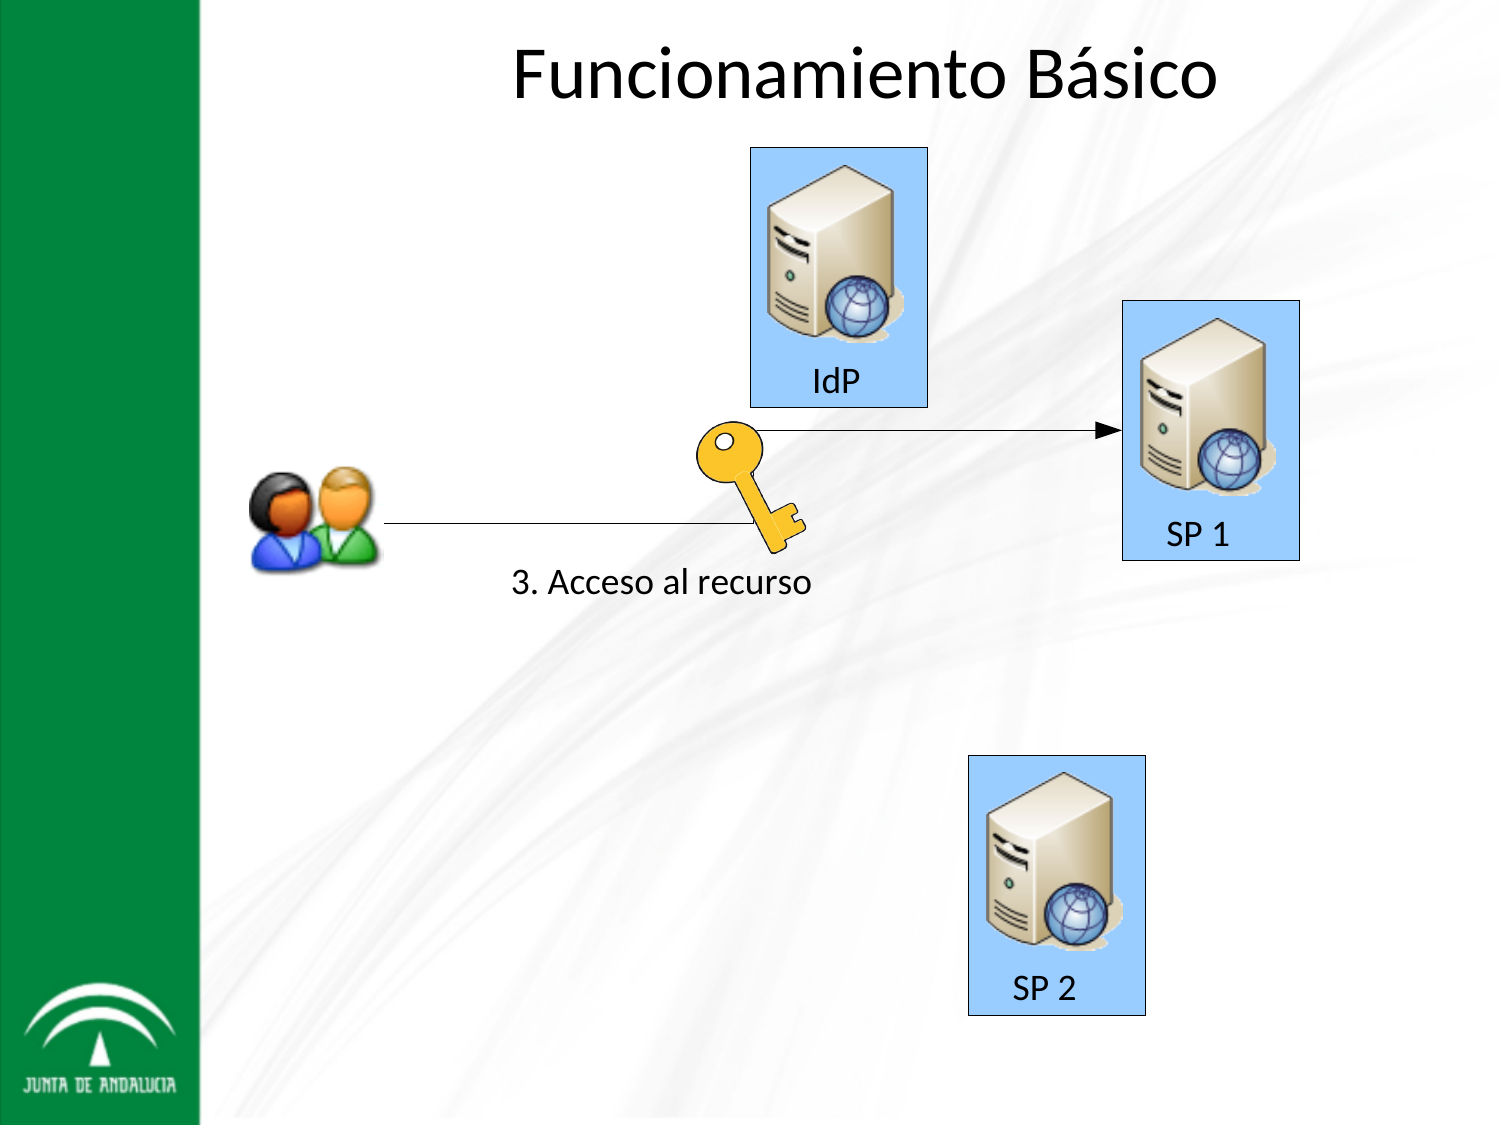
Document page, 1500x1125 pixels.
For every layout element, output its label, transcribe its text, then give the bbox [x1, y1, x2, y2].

text_box [1122, 300, 1300, 561]
text_box IdP [797, 348, 945, 409]
text_box [750, 147, 928, 401]
title Funcionamiento Básico [253, 35, 1479, 124]
picture [0, 0, 1500, 1125]
text_box [968, 755, 1146, 1016]
text_box 3. Acceso al recurso [496, 549, 951, 610]
text_box SP 2 [998, 955, 1146, 1016]
text_box SP 1 [1151, 501, 1300, 562]
